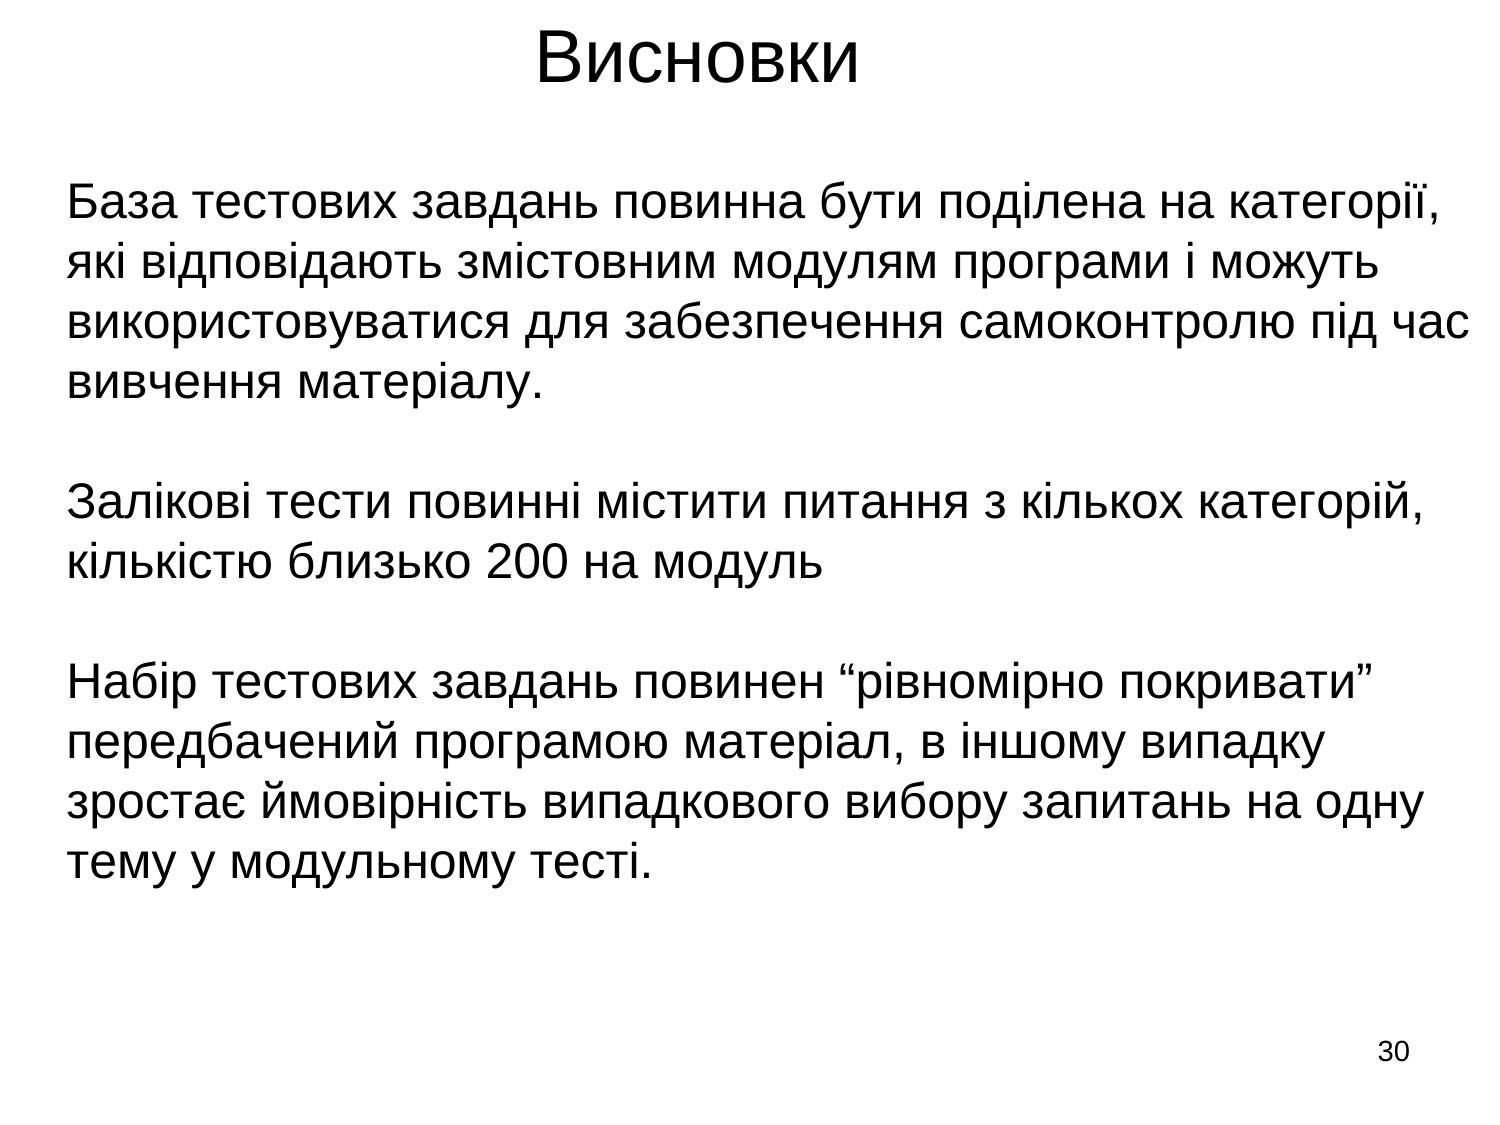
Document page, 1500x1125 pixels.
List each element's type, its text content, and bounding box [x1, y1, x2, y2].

text_box Висновки [519, 0, 877, 106]
text_box База тестових завдань повинна бути поділена на категорії, які відповідають змістовним модулям програми і можуть використовуватися для забезпечення самоконтролю під час вивчення матеріалу. Залікові тести повинні містити питання з кількох категорій, кількістю близько 200 на модуль Набір тестових завдань повинен “рівномірно покривати” передбачений програмою матеріал, в іншому випадку зростає ймовірність випадкового вибору запитань на одну тему у модульному тесті. [51, 160, 1500, 957]
